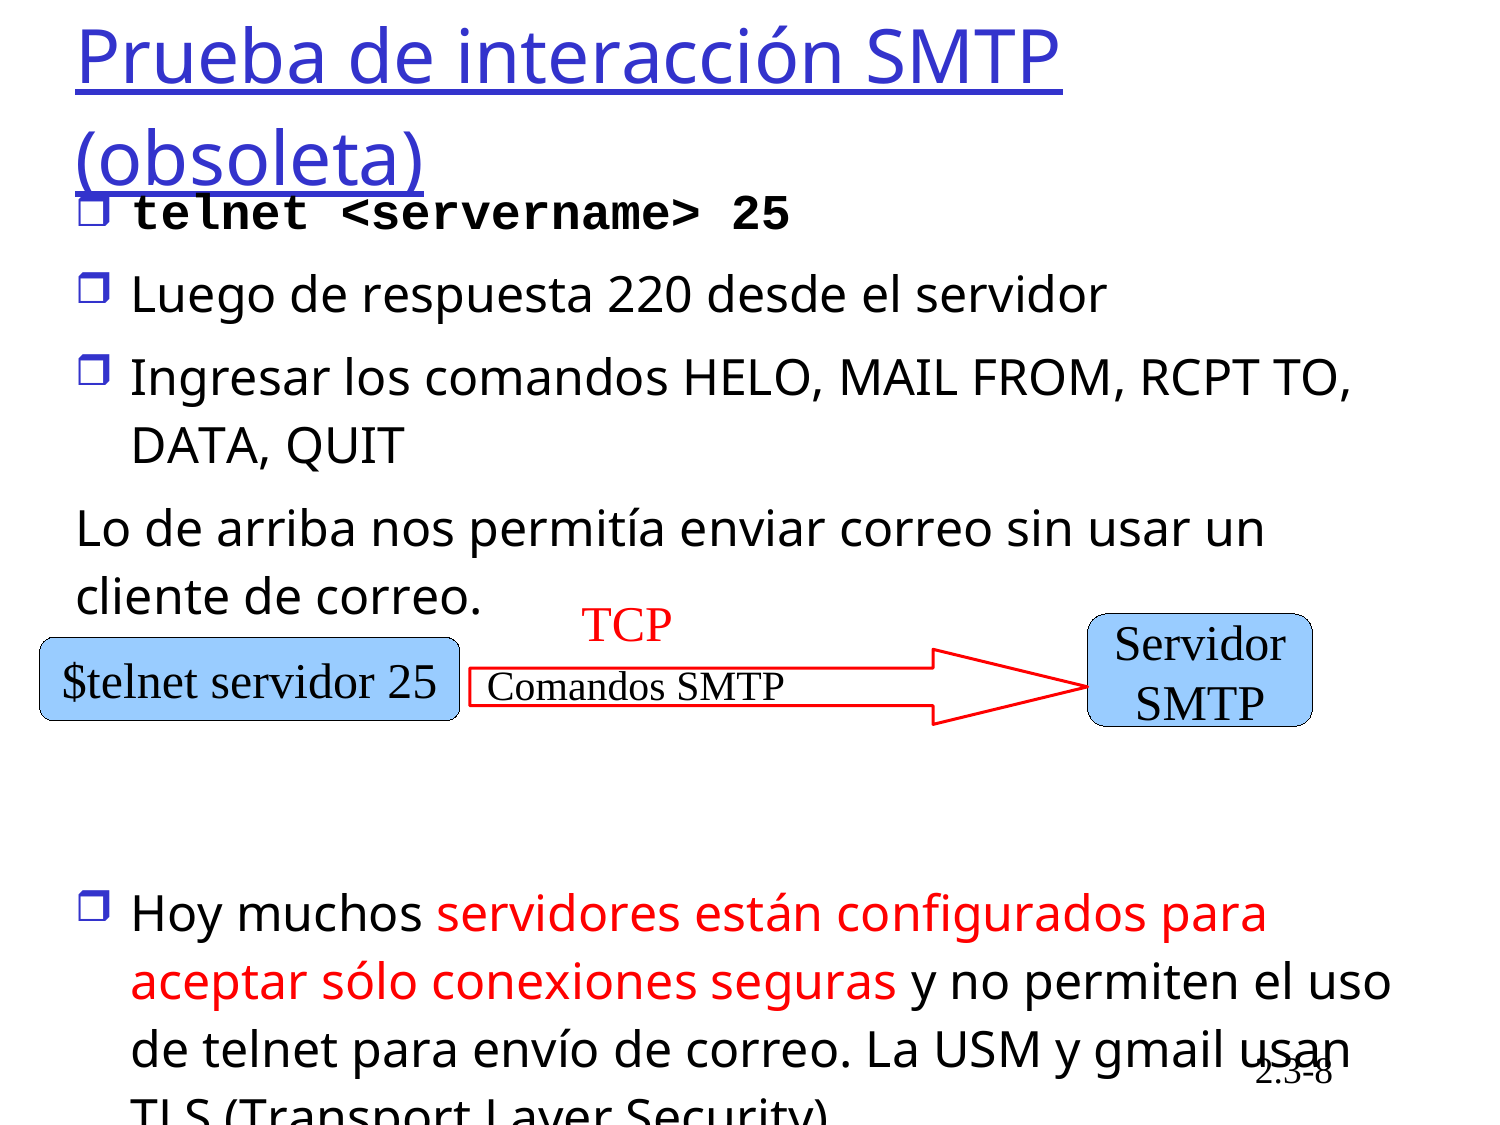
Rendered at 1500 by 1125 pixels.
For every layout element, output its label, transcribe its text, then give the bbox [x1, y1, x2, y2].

text_box TCP [566, 584, 717, 651]
title Prueba de interacción SMTP (obsoleta) [75, 30, 1426, 181]
list telnet <servername> 25 Luego de respuesta 220 desde el servidor Ingresar los comandos HELO, MAIL FROM, RCPT TO, DATA, QUIT Lo de arriba nos permitía enviar correo sin usar un cliente de correo. Hoy muchos servidores están configurados para aceptar sólo conexiones seguras y no permiten el uso de telnet para envío de correo. La USM y gmail usan TLS (Transport Layer Security) [75, 187, 1426, 1041]
text_box $telnet servidor 25 [39, 637, 460, 721]
text_box Servidor SMTP [1087, 613, 1313, 727]
text_box Comandos SMTP [472, 651, 801, 717]
